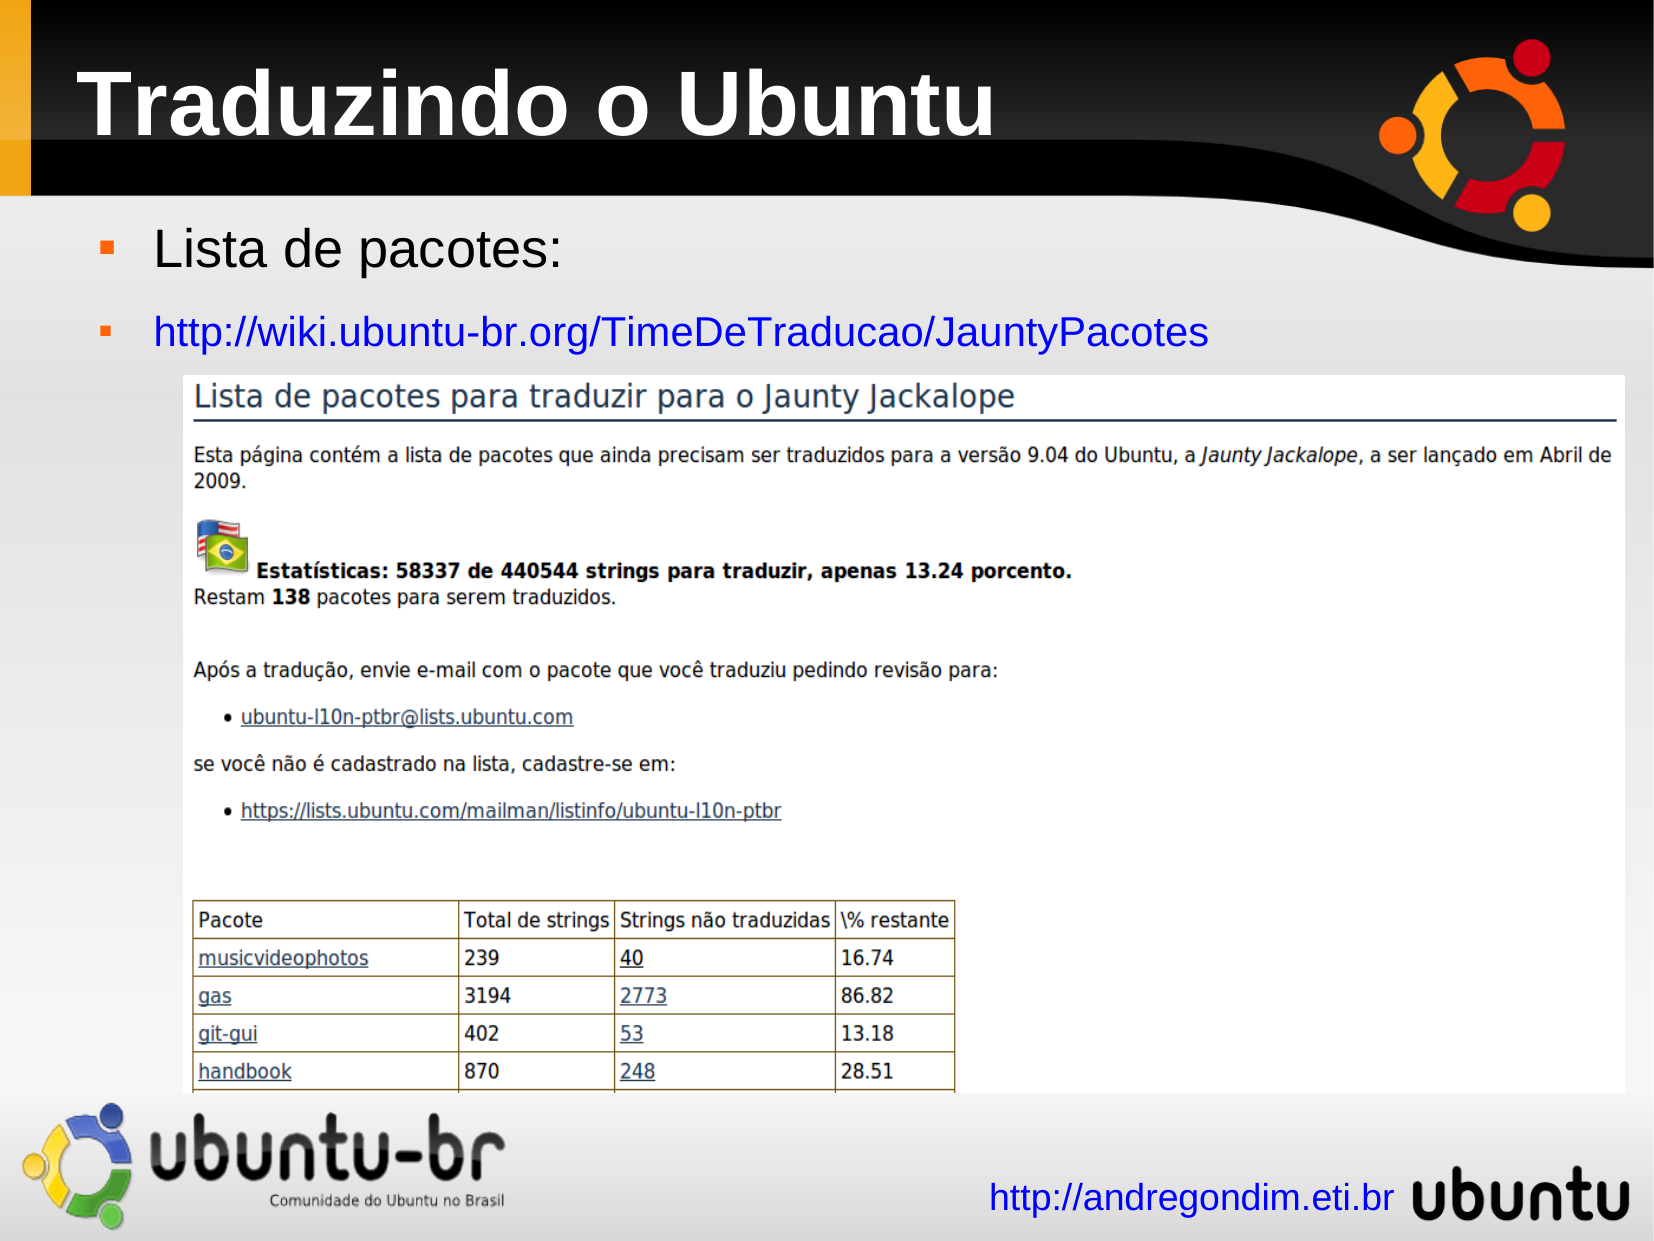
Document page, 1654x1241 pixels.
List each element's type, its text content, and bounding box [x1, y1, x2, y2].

title Traduzindo o Ubuntu [76, 7, 1565, 200]
picture [0, 0, 1654, 1241]
list Lista de pacotes: http://wiki.ubuntu-br.org/TimeDeTraducao/JauntyPacotes [82, 218, 1571, 401]
